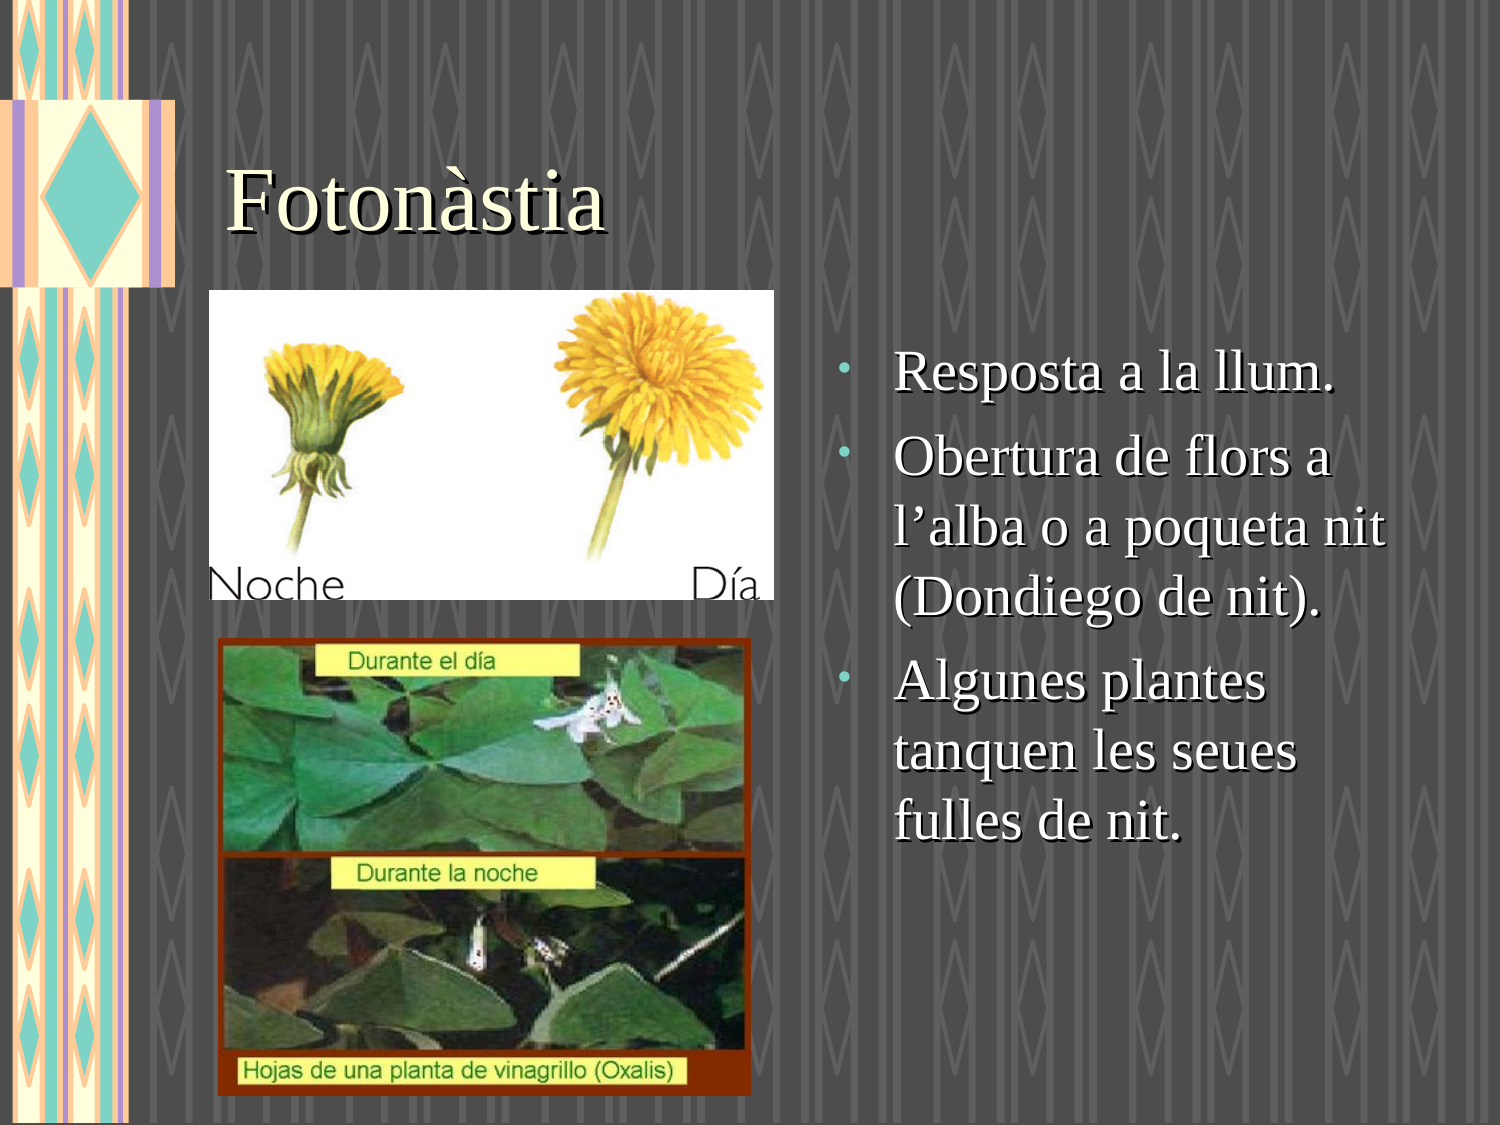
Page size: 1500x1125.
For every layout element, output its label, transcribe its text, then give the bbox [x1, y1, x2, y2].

picture [194, 290, 774, 627]
title Fotonàstia [209, 99, 1485, 288]
list Resposta a la llum. Obertura de flors a l’alba o a poqueta nit (Dondiego de nit). Algunes plantes tanquen les seues fulles de nit. [821, 324, 1447, 1028]
picture [218, 638, 751, 1096]
